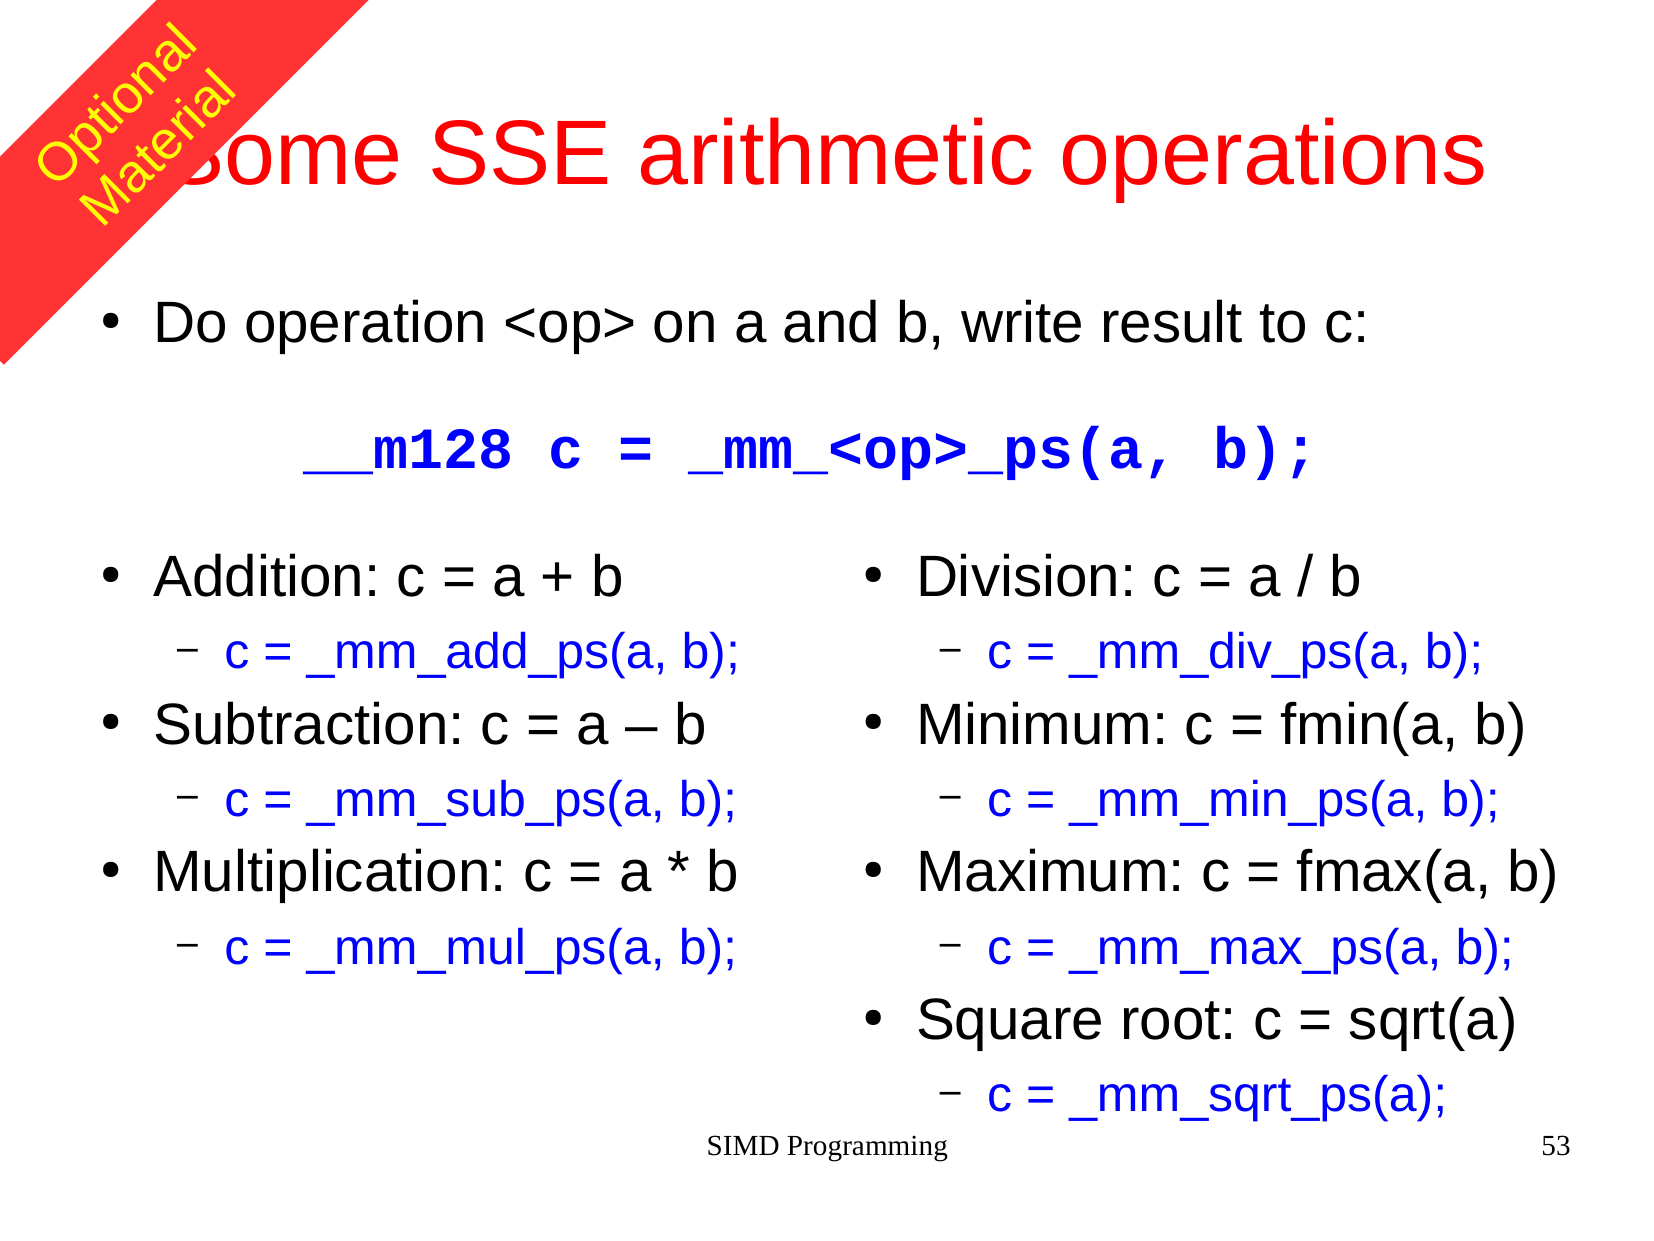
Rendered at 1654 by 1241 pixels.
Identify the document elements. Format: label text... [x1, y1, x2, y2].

text_box Optional Material [0, 0, 369, 365]
list Division: c = a / b c = _mm_div_ps(a, b); Minimum: c = fmin(a, b) c = _mm_min_ps(a, b); Maximum: c = fmax(a, b) c = _mm_max_ps(a, b); Square root: c = sqrt(a) c = _mm_sqrt_ps(a); [845, 543, 1572, 1126]
list Do operation <op> on a and b, write result to c: __m128 c = _mm_<op>_ps(a, b); [82, 290, 1576, 563]
title Some SSE arithmetic operations [113, 49, 1571, 257]
list Addition: c = a + b c = _mm_add_ps(a, b); Subtraction: c = a – b c = _mm_sub_ps(a, b); Multiplication: c = a * b c = _mm_mul_ps(a, b); [82, 543, 809, 978]
